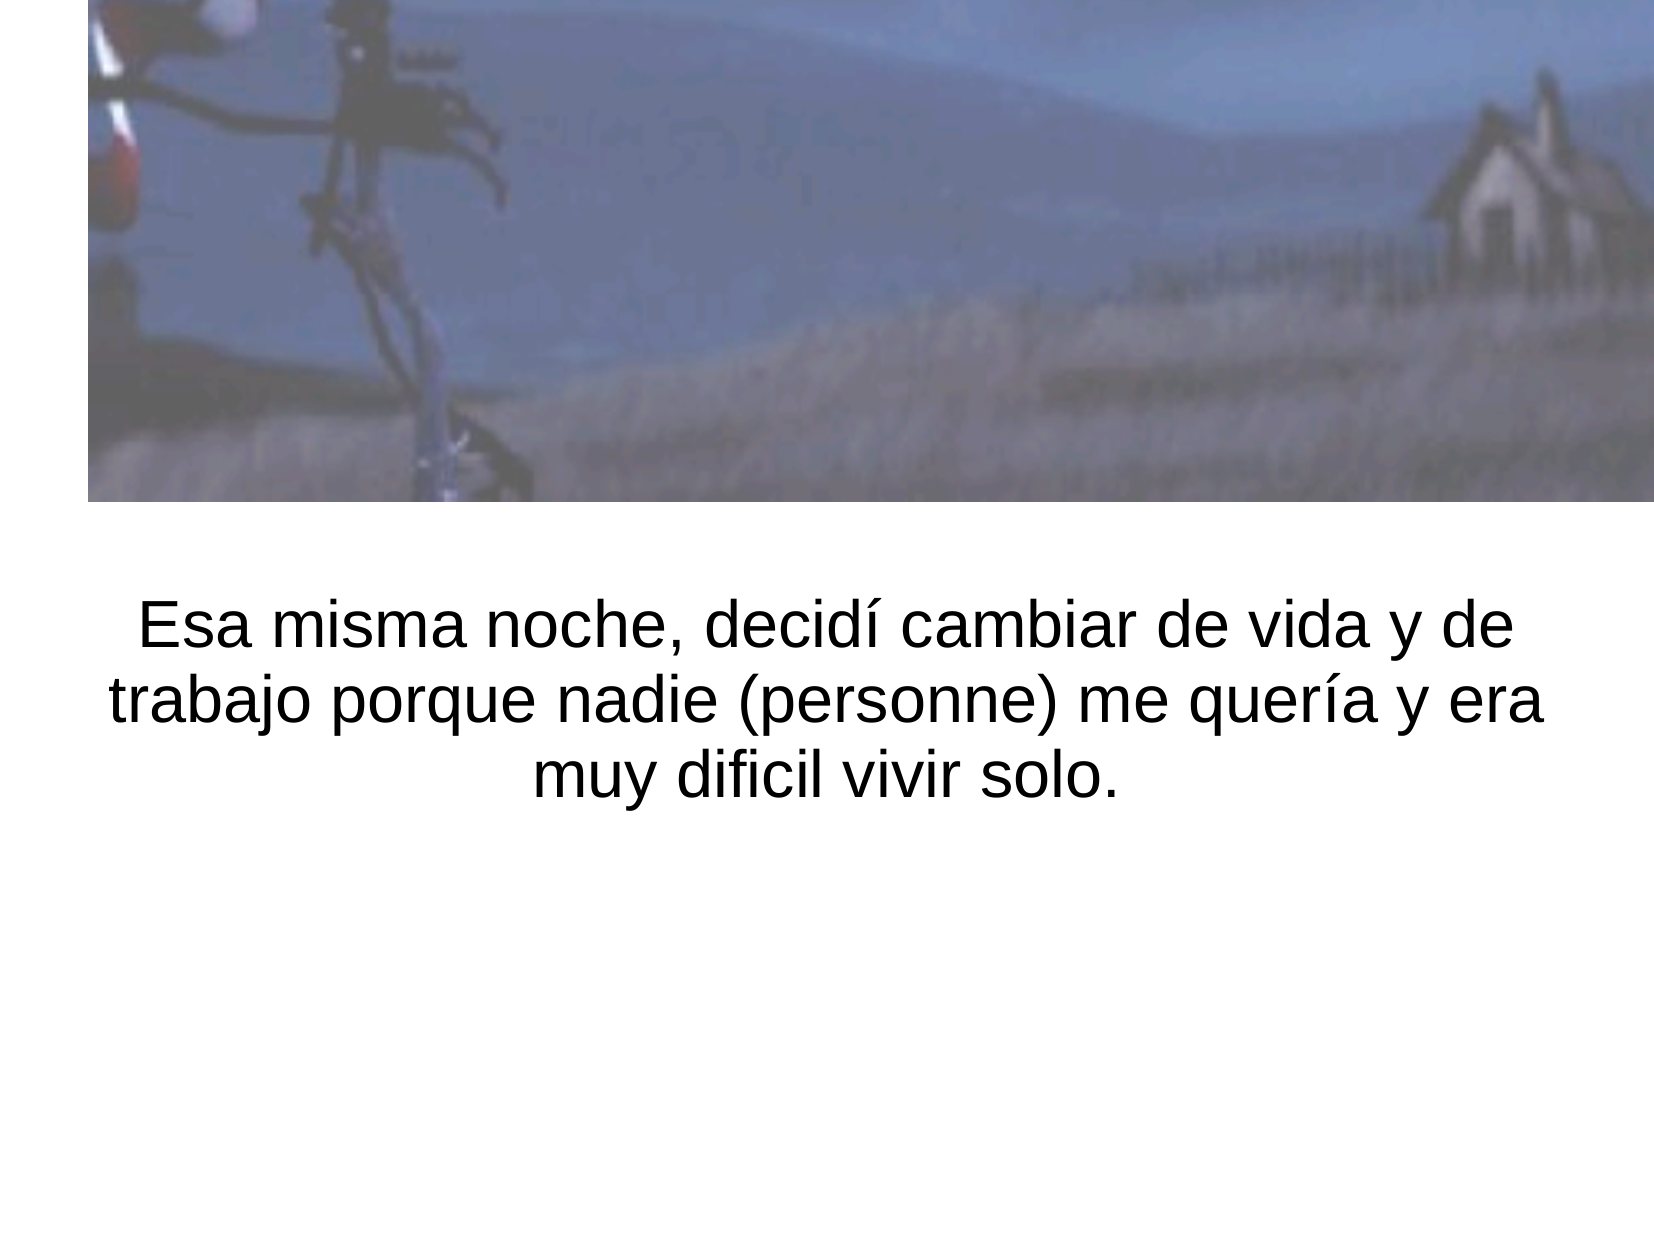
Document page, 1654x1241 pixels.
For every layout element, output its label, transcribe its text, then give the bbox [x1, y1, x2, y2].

picture [88, 0, 1654, 502]
text_box Esa misma noche, decidí cambiar de vida y de trabajo porque nadie (personne) me quería y era muy dificil vivir solo. [82, 297, 1571, 1102]
